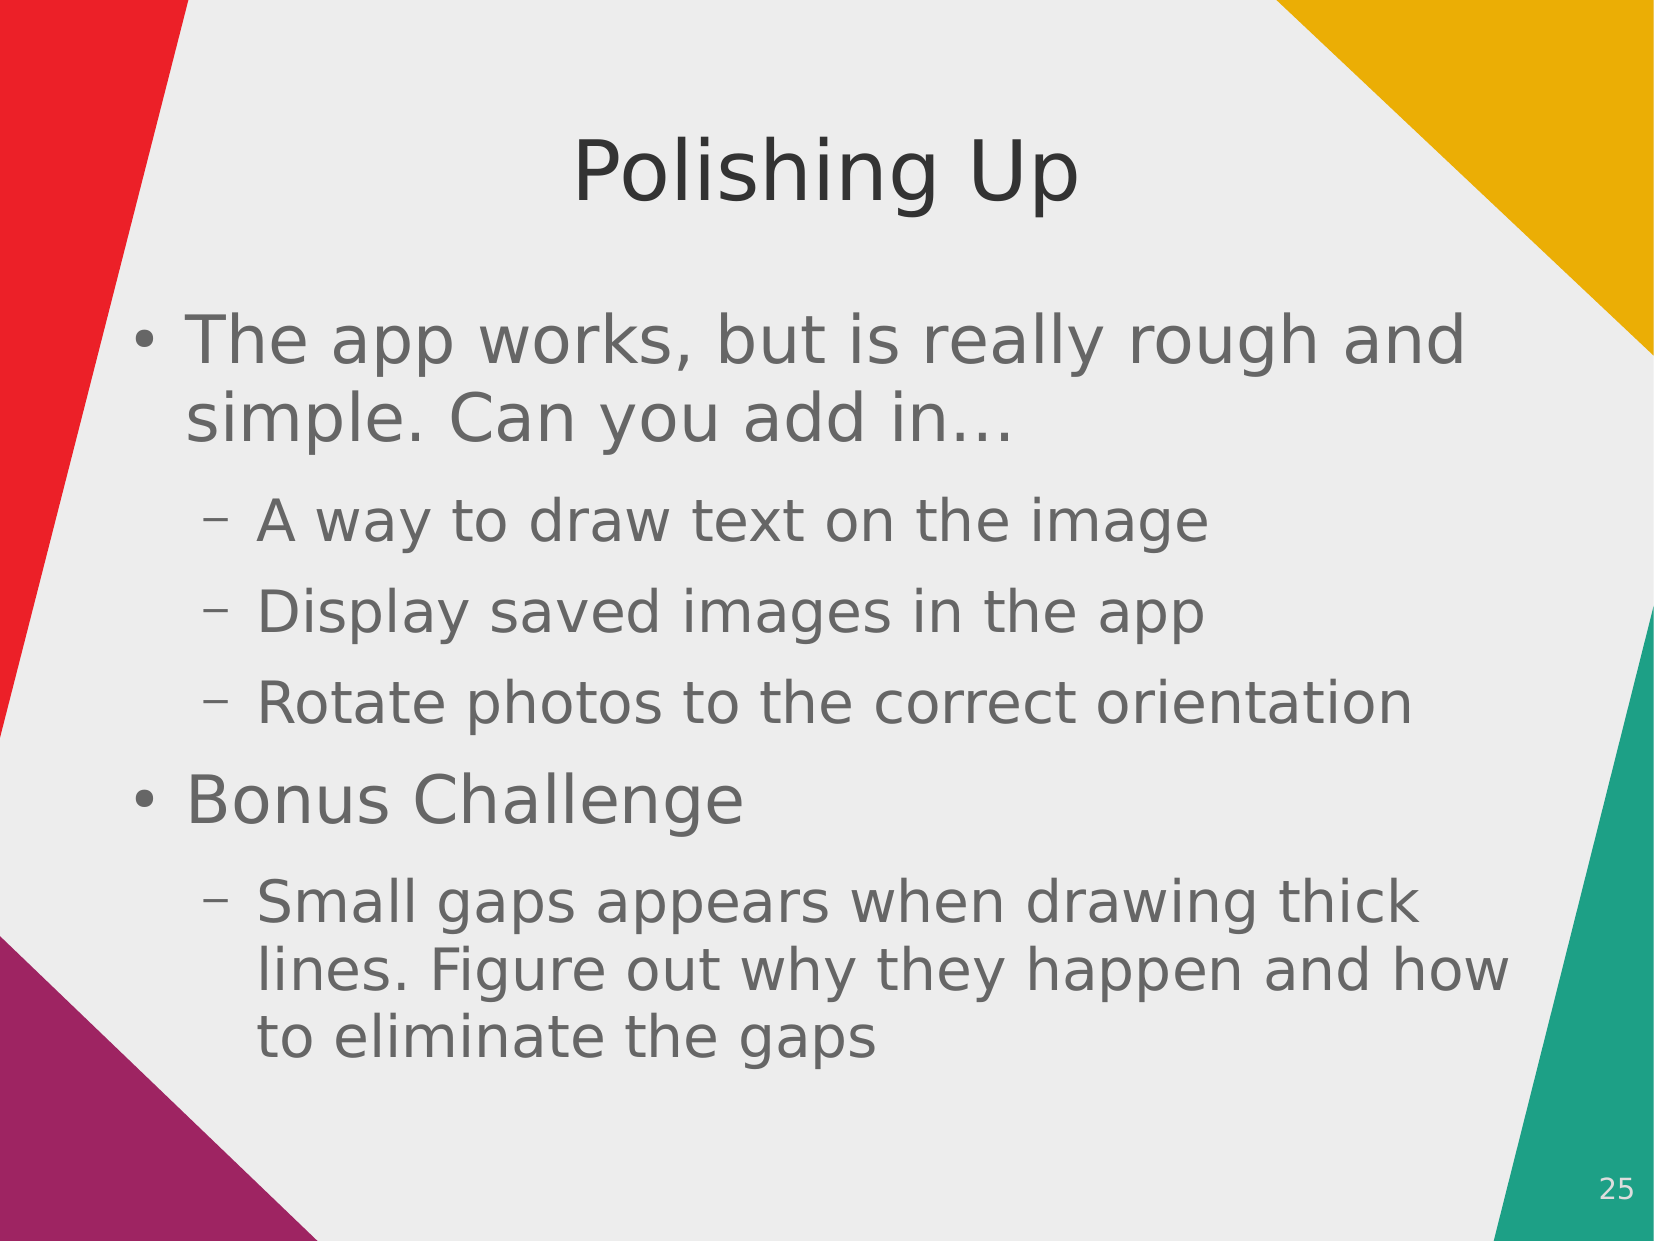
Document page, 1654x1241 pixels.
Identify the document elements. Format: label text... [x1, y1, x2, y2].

list The app works, but is really rough and simple. Can you add in… A way to draw text on the image Display saved images in the app Rotate photos to the correct orientation Bonus Challenge Small gaps appears when drawing thick lines. Figure out why they happen and how to eliminate the gaps [114, 302, 1539, 1111]
title Polishing Up [114, 73, 1539, 271]
